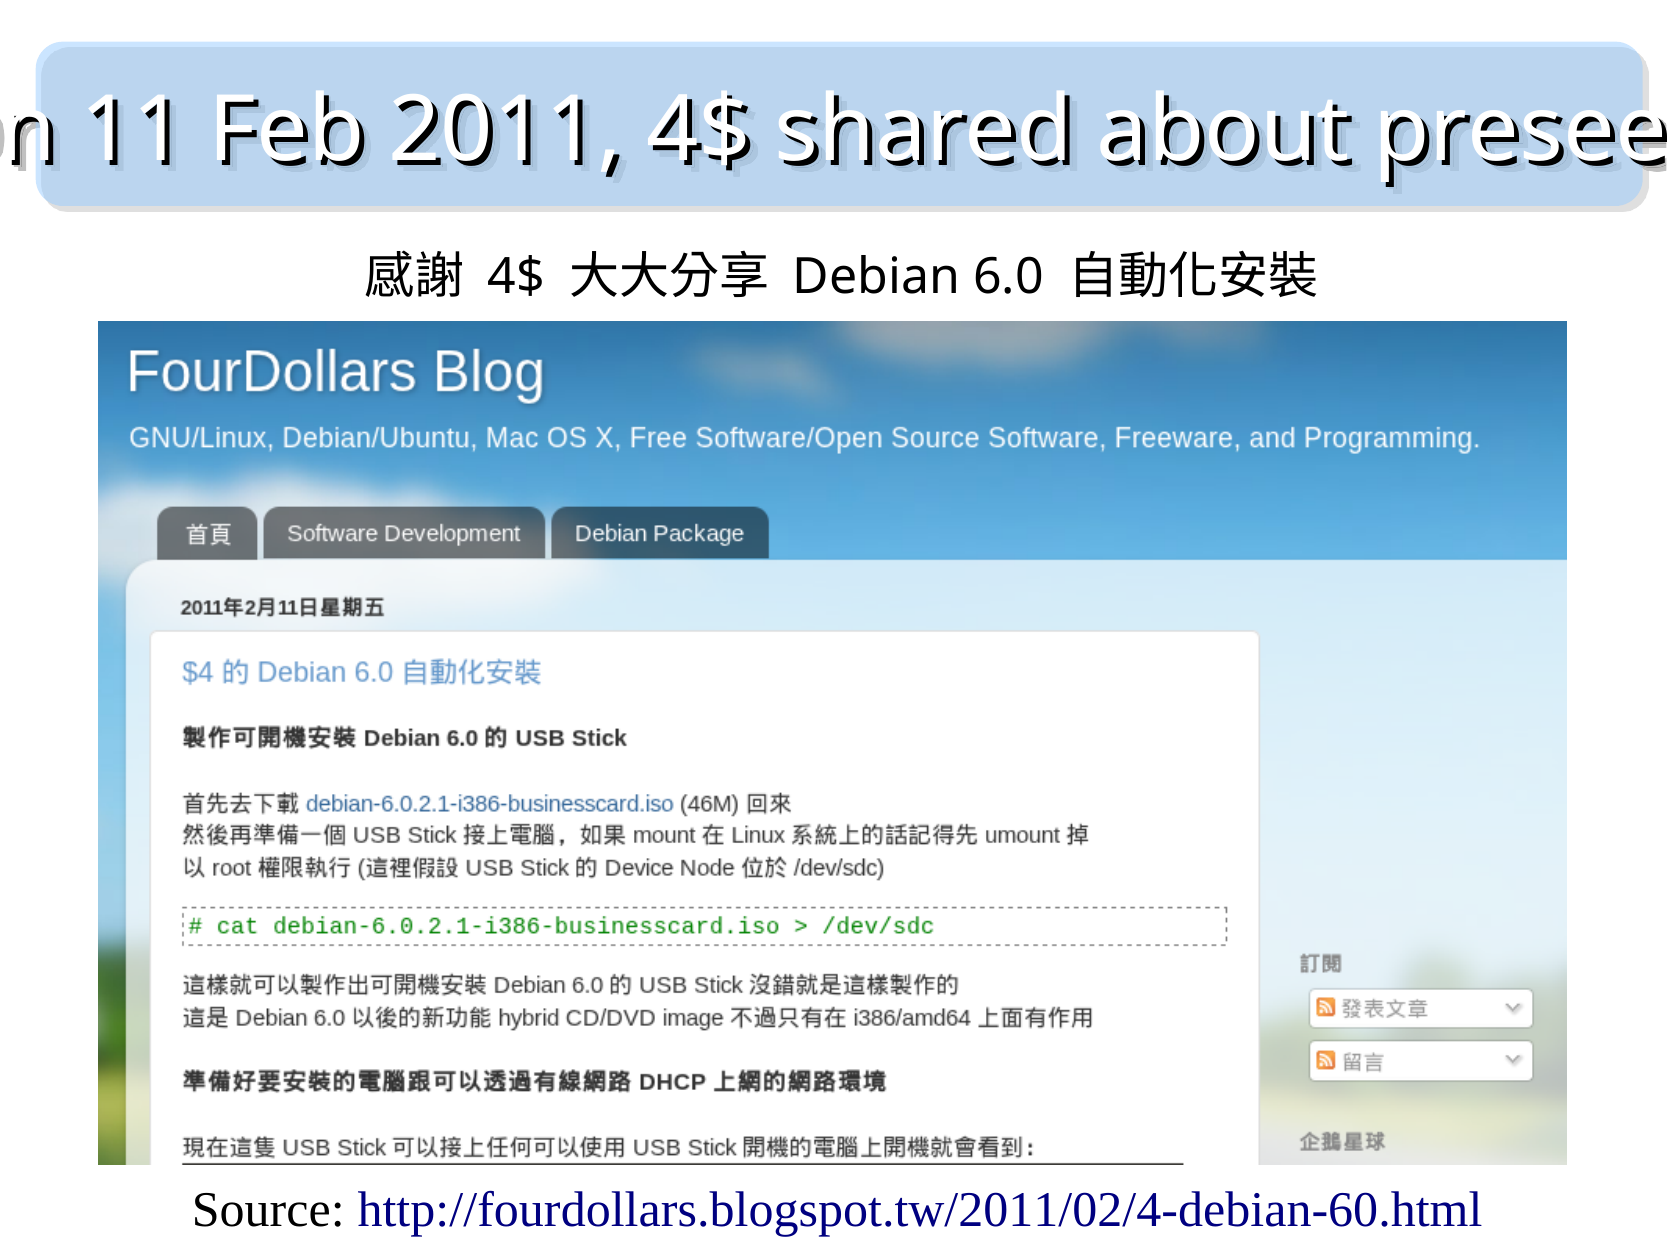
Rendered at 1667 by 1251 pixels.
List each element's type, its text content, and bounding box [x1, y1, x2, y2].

text_box On 11 Feb 2011, 4$ shared about preseed! [35, 41, 1643, 206]
text_box 感謝 4$ 大大分享 Debian 6.0 自動化安裝 [118, 236, 1565, 312]
text_box Source: http://fourdollars.blogspot.tw/2011/02/4-debian-60.html [177, 1169, 1499, 1245]
picture [98, 321, 1567, 1165]
